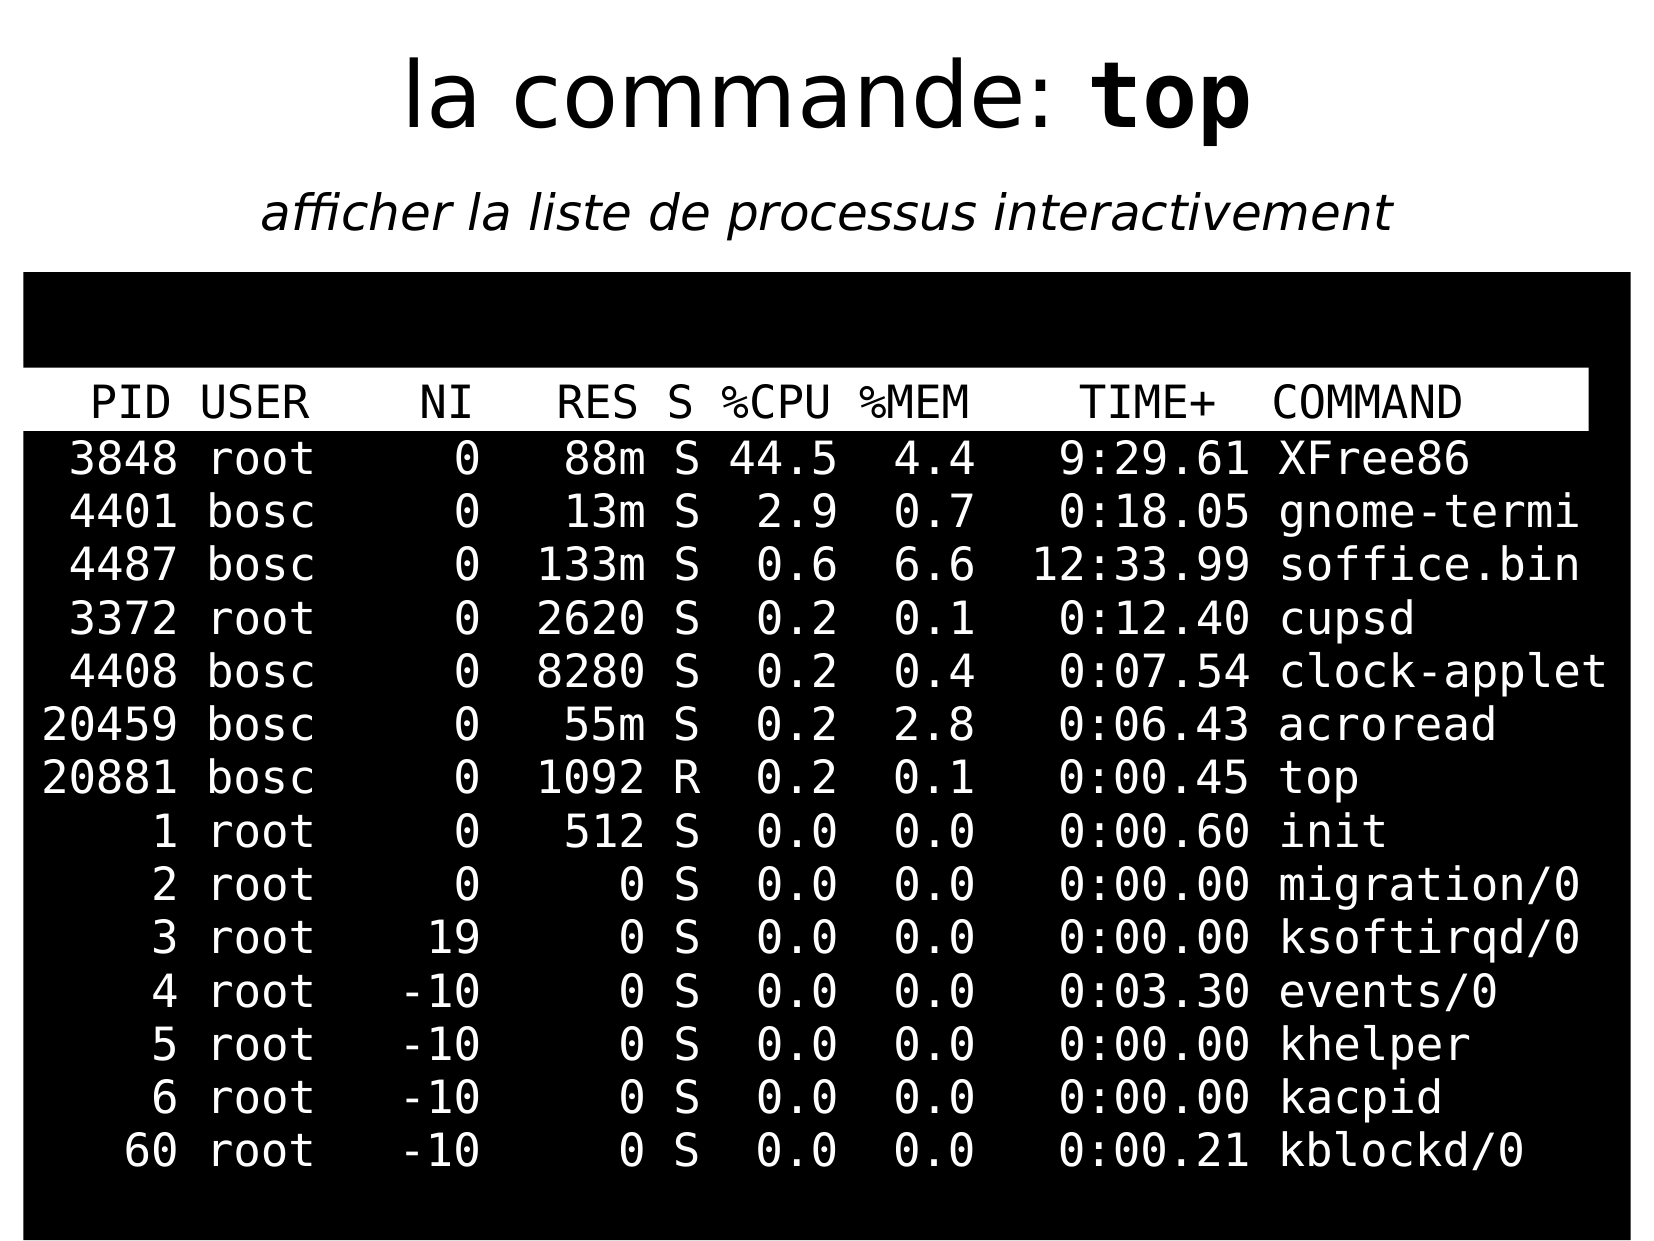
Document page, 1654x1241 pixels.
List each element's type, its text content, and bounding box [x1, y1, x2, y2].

text_box afficher la liste de processus interactivement [260, 184, 1393, 243]
text_box PID USER NI RES S %CPU %MEM TIME+ COMMAND 3848 root 0 88m S 44.5 4.4 9:29.61 XFree86 4401 bosc 0 13m S 2.9 0.7 0:18.05 gnome-termi 4487 bosc 0 133m S 0.6 6.6 12:33.99 soffice.bin 3372 root 0 2620 S 0.2 0.1 0:12.40 cupsd 4408 bosc 0 8280 S 0.2 0.4 0:07.54 clock-applet 20459 bosc 0 55m S 0.2 2.8 0:06.43 acroread 20881 bosc 0 1092 R 0.2 0.1 0:00.45 top 1 root 0 512 S 0.0 0.0 0:00.60 init 2 root 0 0 S 0.0 0.0 0:00.00 migration/0 3 root 19 0 S 0.0 0.0 0:00.00 ksoftirqd/0 4 root -10 0 S 0.0 0.0 0:03.30 events/0 5 root -10 0 S 0.0 0.0 0:00.00 khelper 6 root -10 0 S 0.0 0.0 0:00.00 kacpid 60 root -10 0 S 0.0 0.0 0:00.21 kblockd/0 [23, 272, 1631, 1241]
title la commande: top [136, 34, 1518, 158]
text_box [0, 367, 1589, 431]
text_box PID USER NI RES S %CPU %MEM TIME+ COMMAND [16, 375, 1465, 430]
